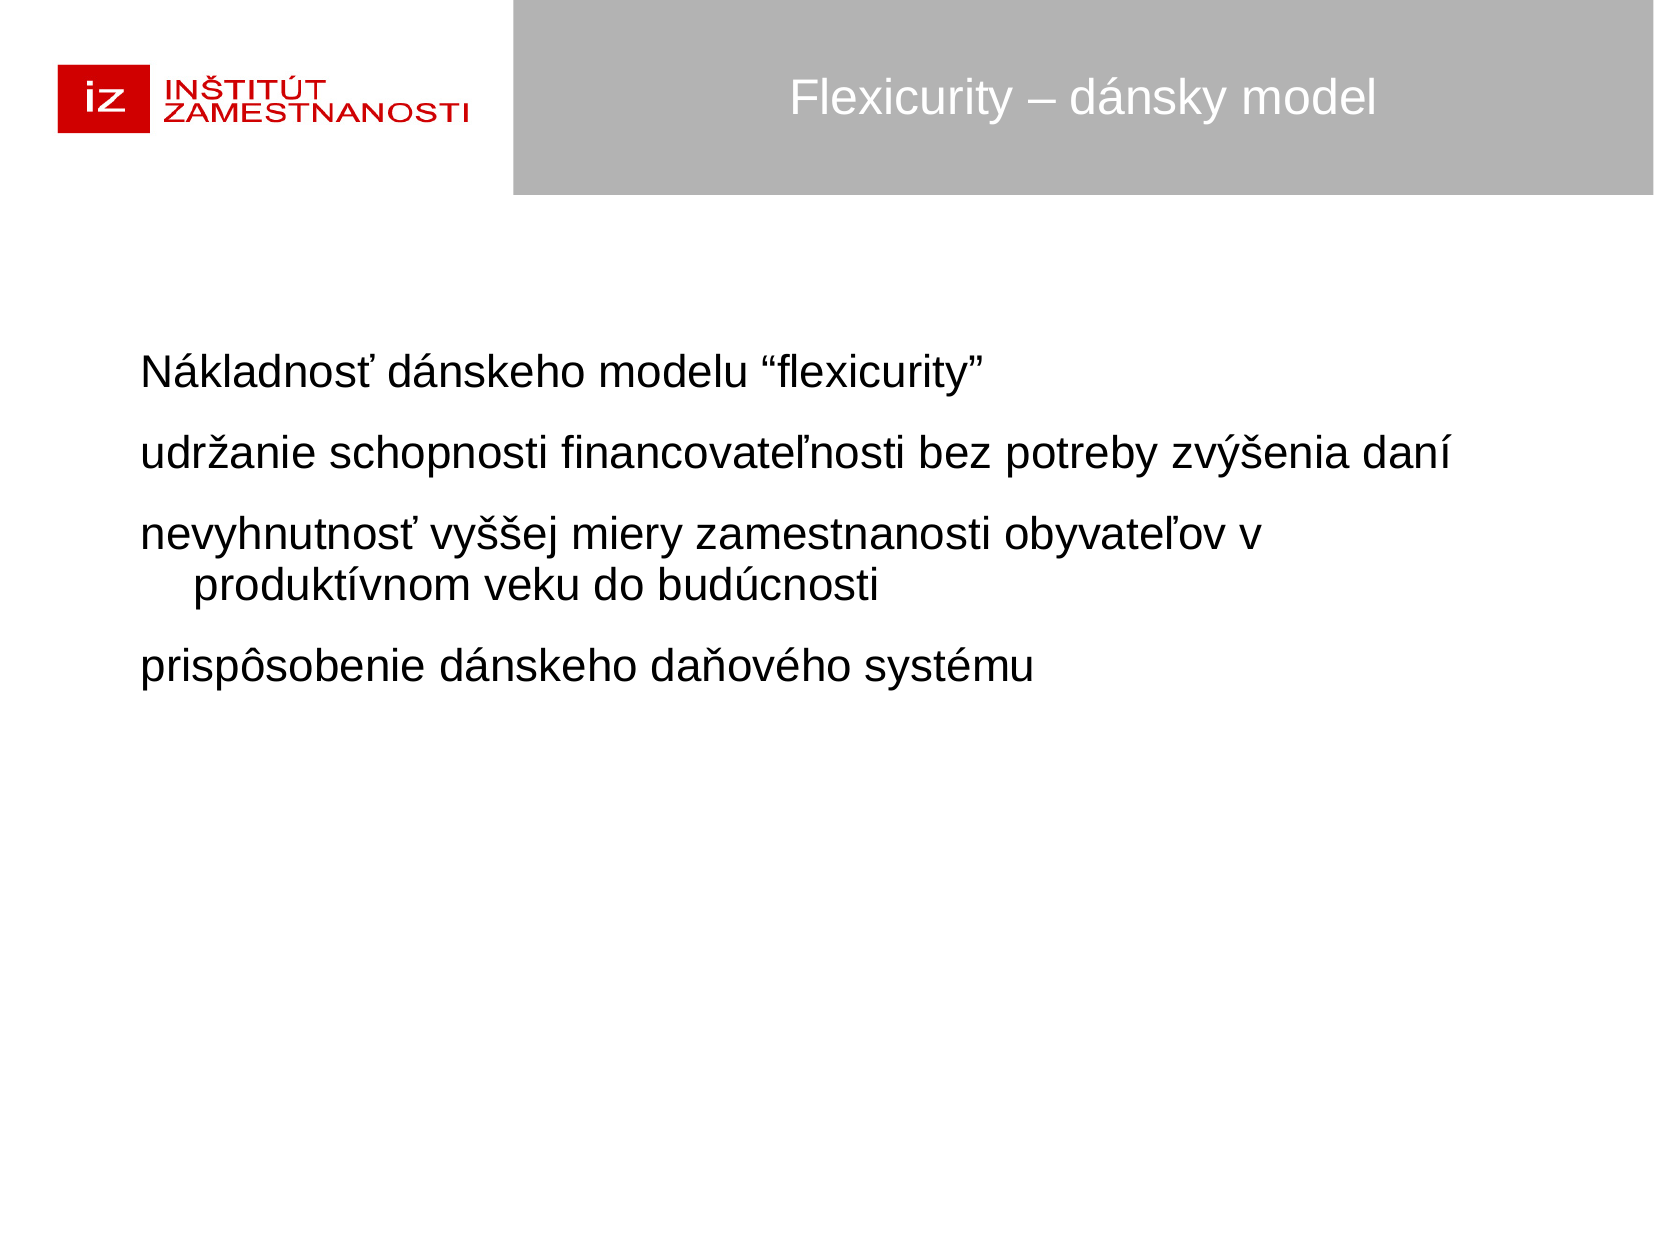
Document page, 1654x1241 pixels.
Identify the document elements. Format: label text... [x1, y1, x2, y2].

text_box Flexicurity – dánsky model [513, 0, 1654, 195]
picture [6, 5, 513, 189]
list Nákladnosť dánskeho modelu “flexicurity” udržanie schopnosti financovateľnosti bez potreby zvýšenia daní nevyhnutnosť vyššej miery zamestnanosti obyvateľov v produktívnom veku do budúcnosti prispôsobenie dánskeho daňového systému [123, 346, 1536, 1214]
text_box [0, 0, 1654, 196]
